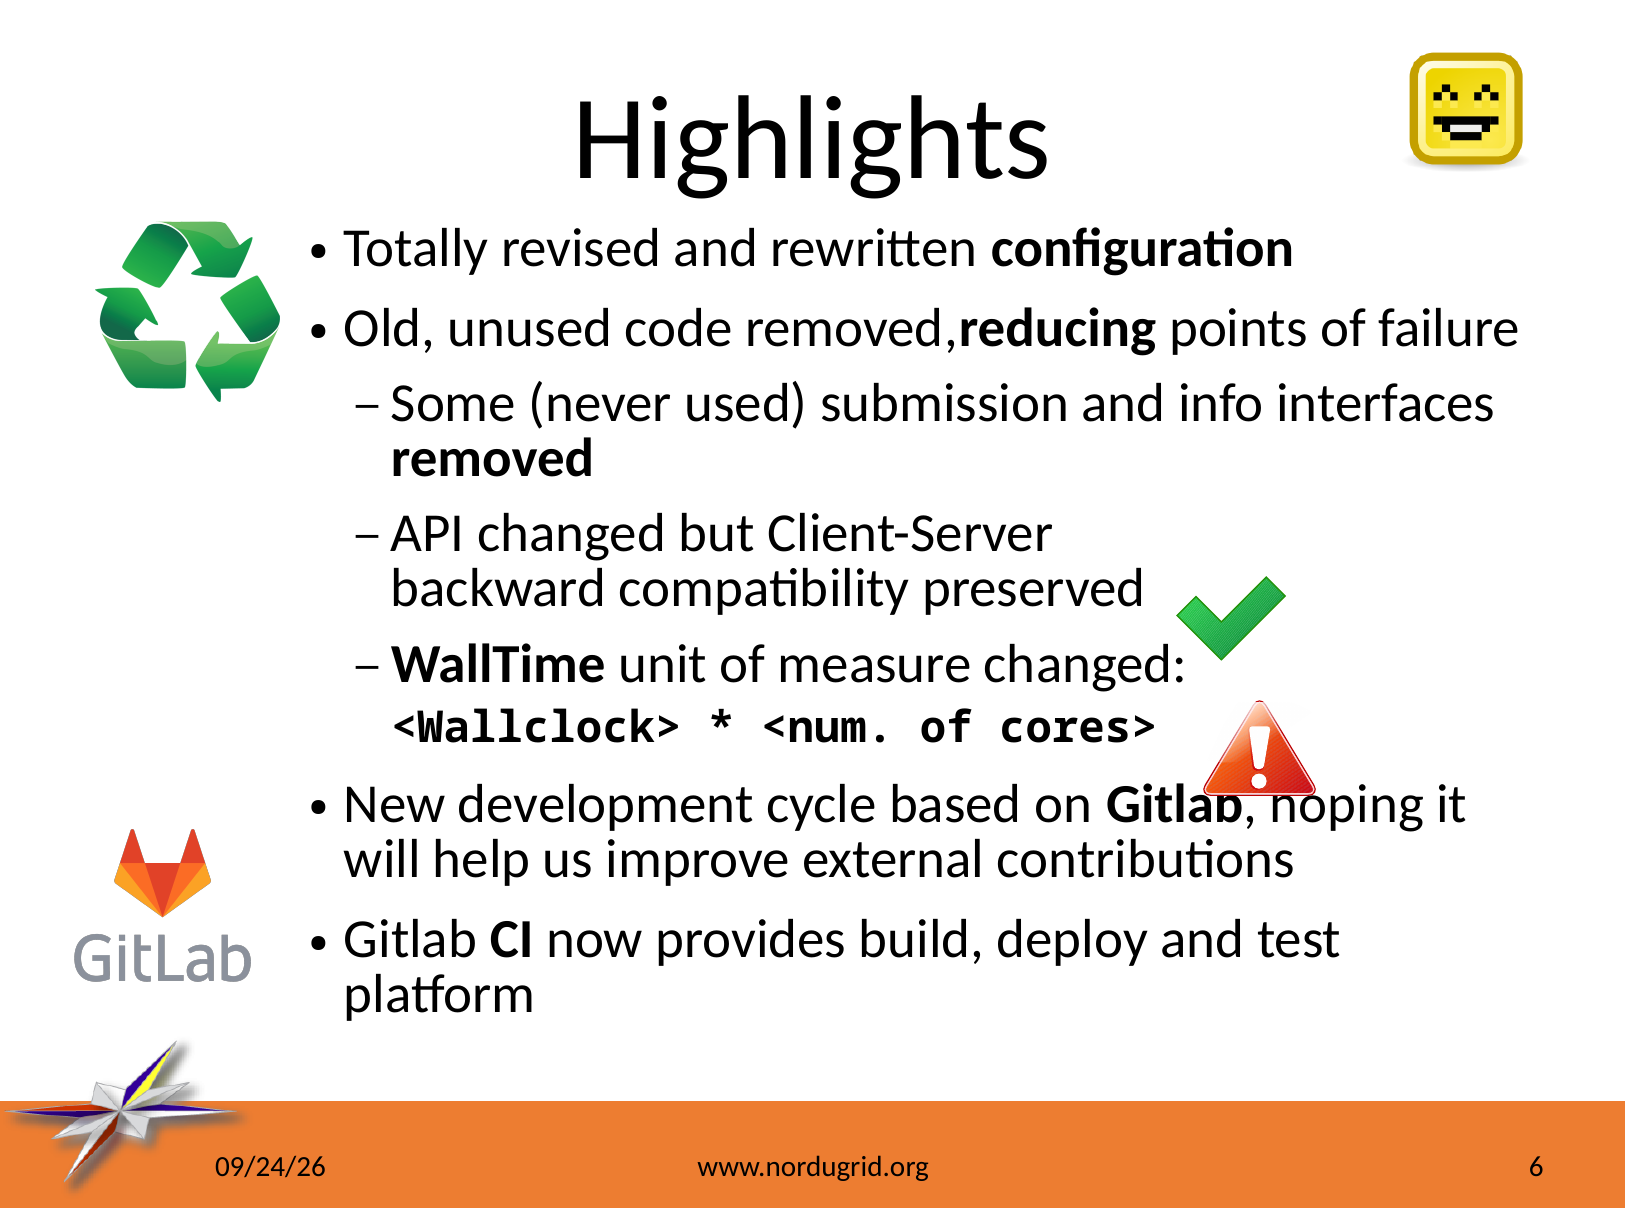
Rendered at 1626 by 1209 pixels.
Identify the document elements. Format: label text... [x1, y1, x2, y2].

picture [1155, 540, 1336, 826]
picture [1401, 44, 1530, 172]
picture [95, 221, 280, 403]
picture [39, 794, 286, 1016]
list Totally revised and rewritten configuration Old, unused code removed,reducing points of failure Some (never used) submission and info interfaces removed API changed but Client-Server backward compatibility preserved WallTime unit of measure changed: <Wallclock> * <num. of cores> New development cycle based on Gitlab, hoping it will help us improve external contributions Gitlab CI now provides build, deploy and test platform [297, 224, 1531, 1086]
picture [0, 1032, 258, 1203]
title Highlights [81, 48, 1544, 250]
